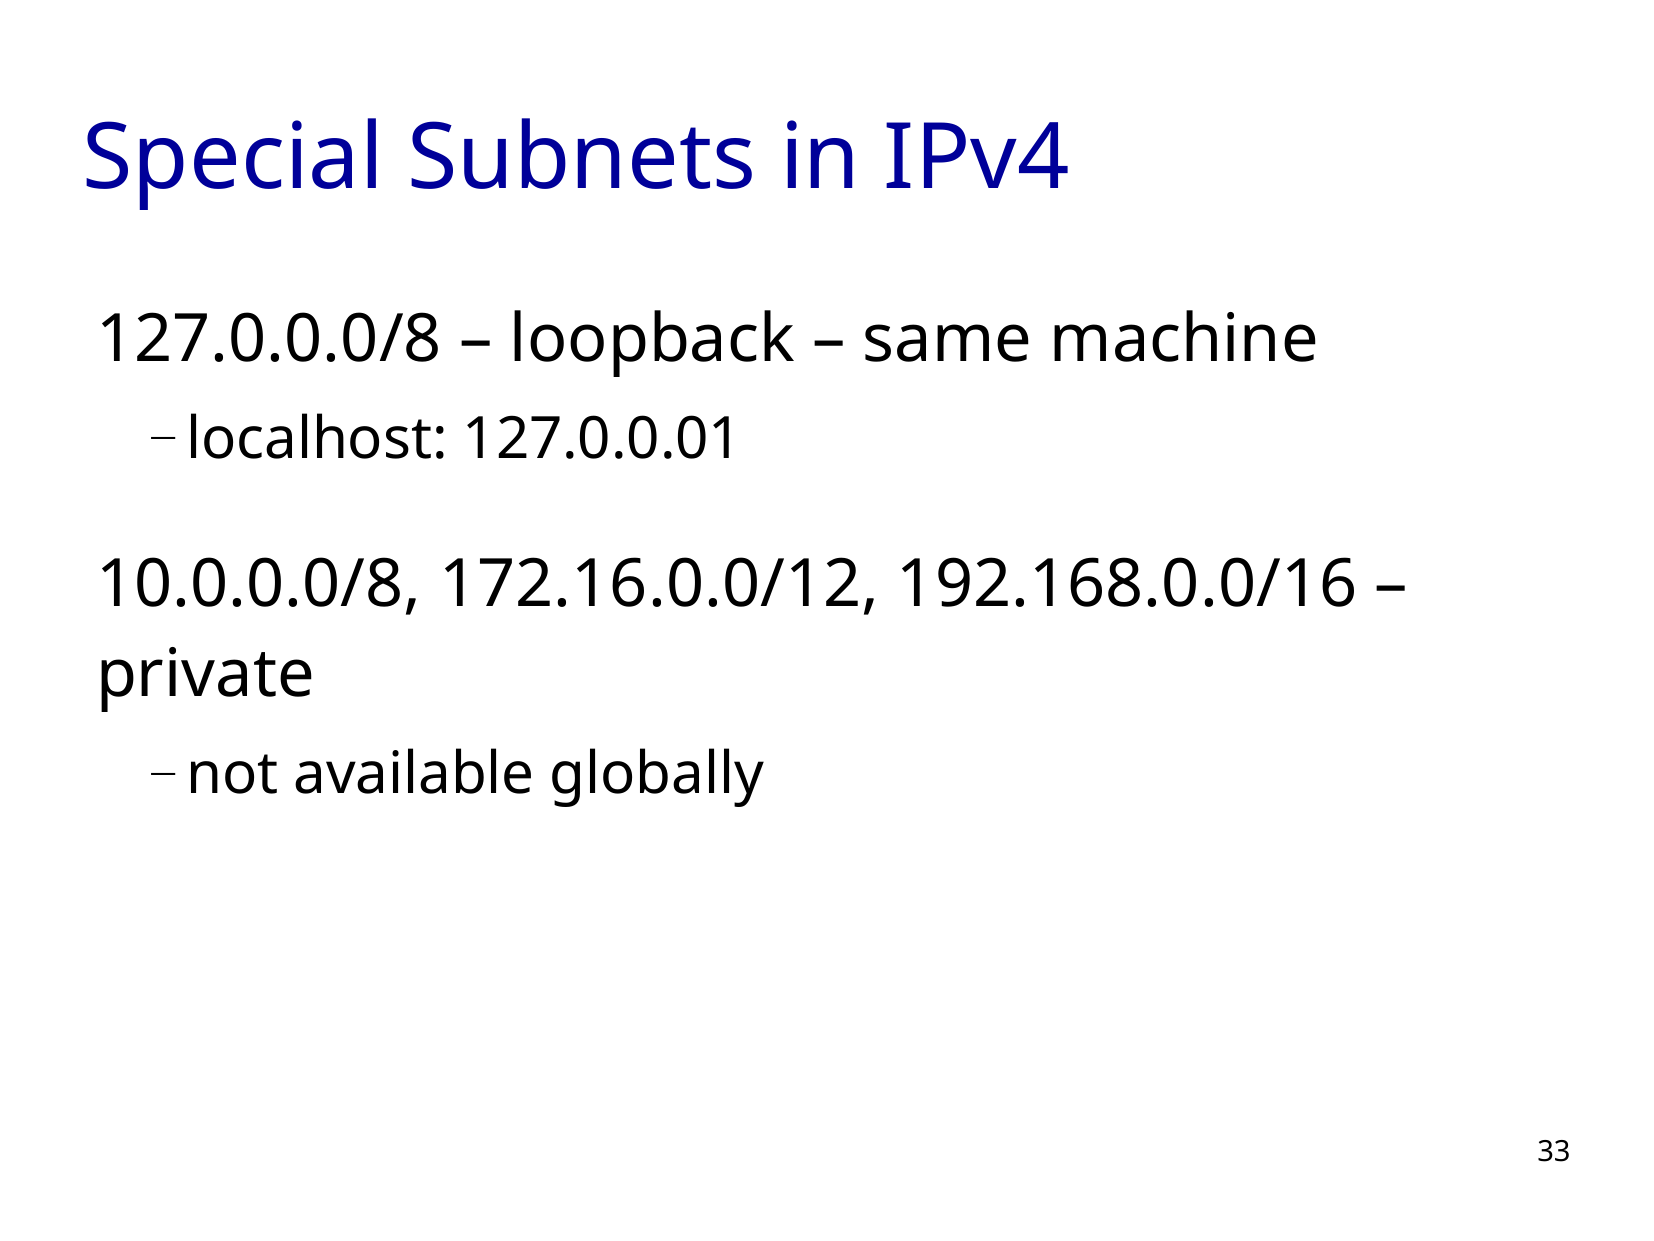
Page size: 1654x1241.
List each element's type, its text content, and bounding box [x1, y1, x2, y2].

list 127.0.0.0/8 – loopback – same machine localhost: 127.0.0.01 10.0.0.0/8, 172.16.0.0/12, 192.168.0.0/16 – private not available globally [60, 290, 1571, 1096]
title Special Subnets in IPv4 [82, 49, 1571, 257]
